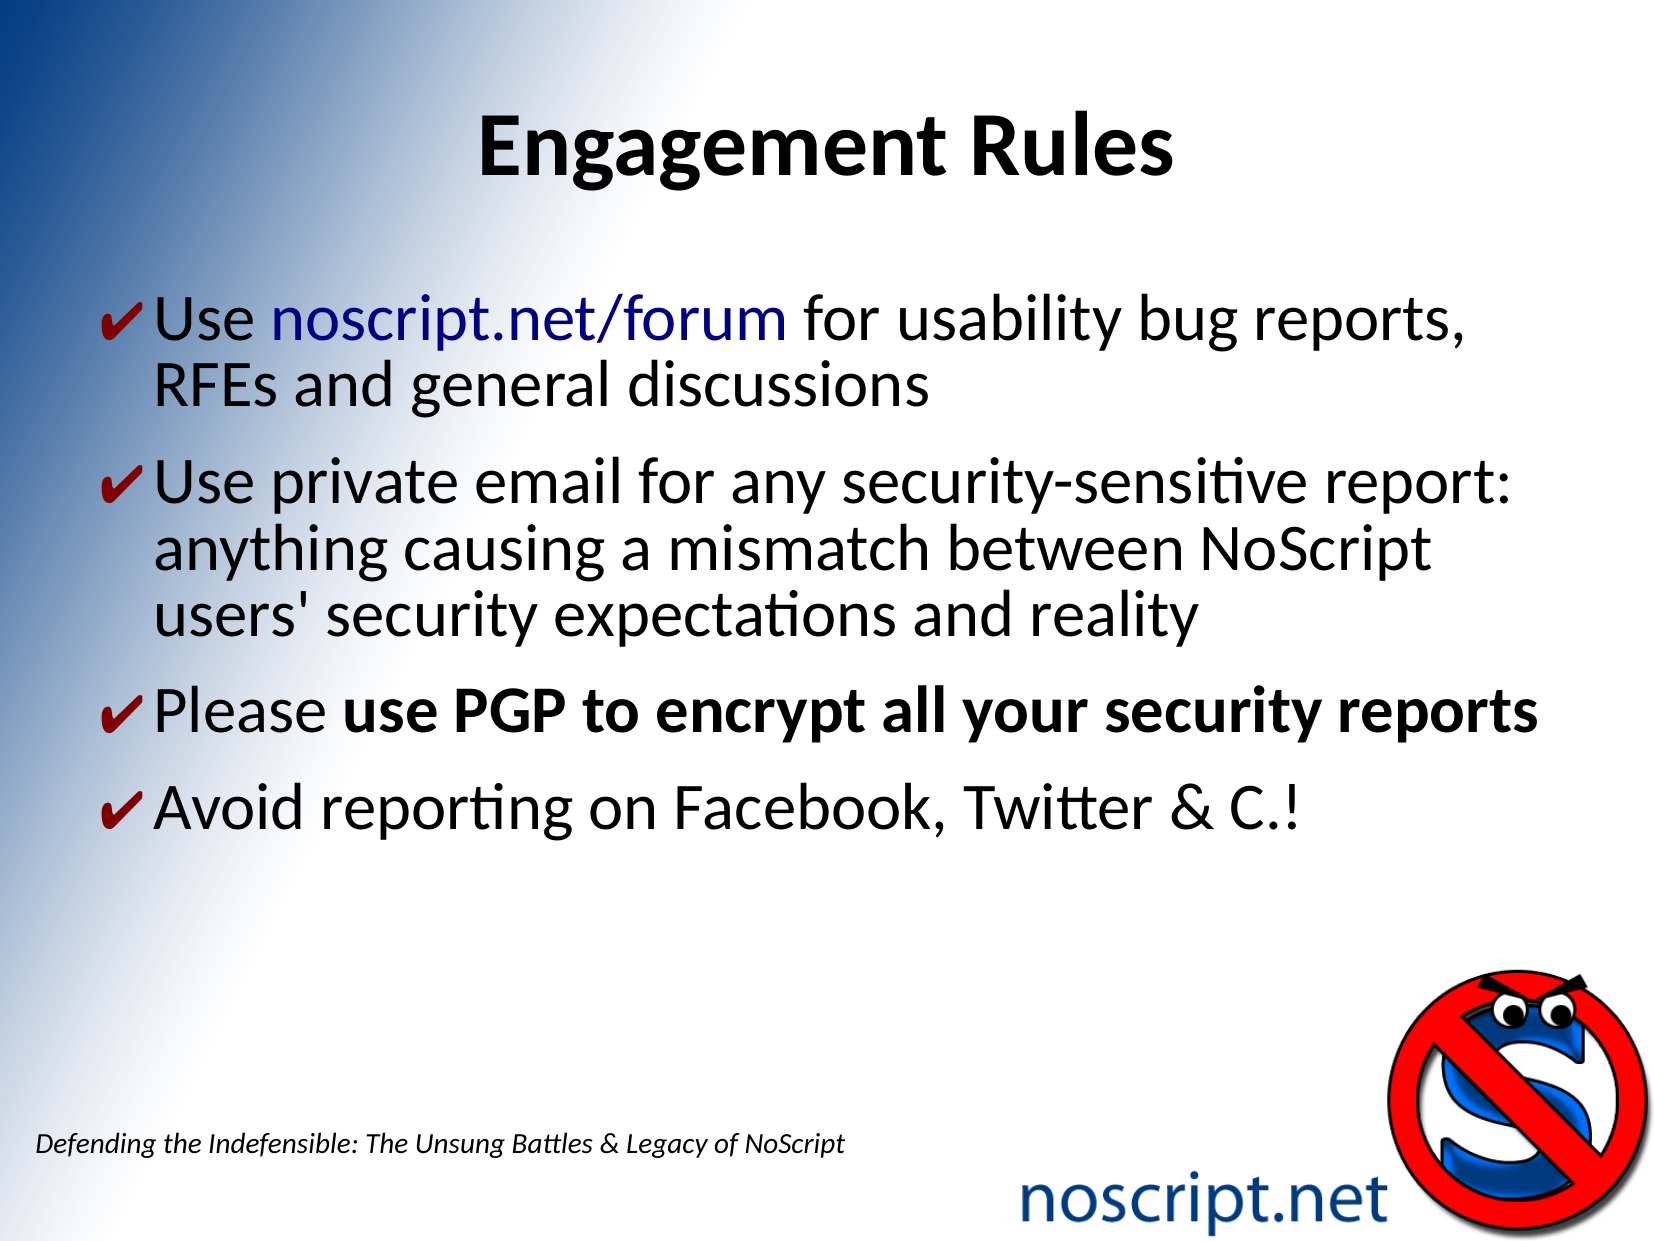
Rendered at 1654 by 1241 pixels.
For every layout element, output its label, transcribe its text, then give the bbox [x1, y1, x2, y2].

list Use noscript.net/forum for usability bug reports, RFEs and general discussions Use private email for any security-sensitive report: anything causing a mismatch between NoScript users' security expectations and reality Please use PGP to encrypt all your security reports Avoid reporting on Facebook, Twitter & C.! [82, 290, 1571, 1010]
picture [0, 0, 1654, 1241]
title Engagement Rules [82, 49, 1571, 257]
